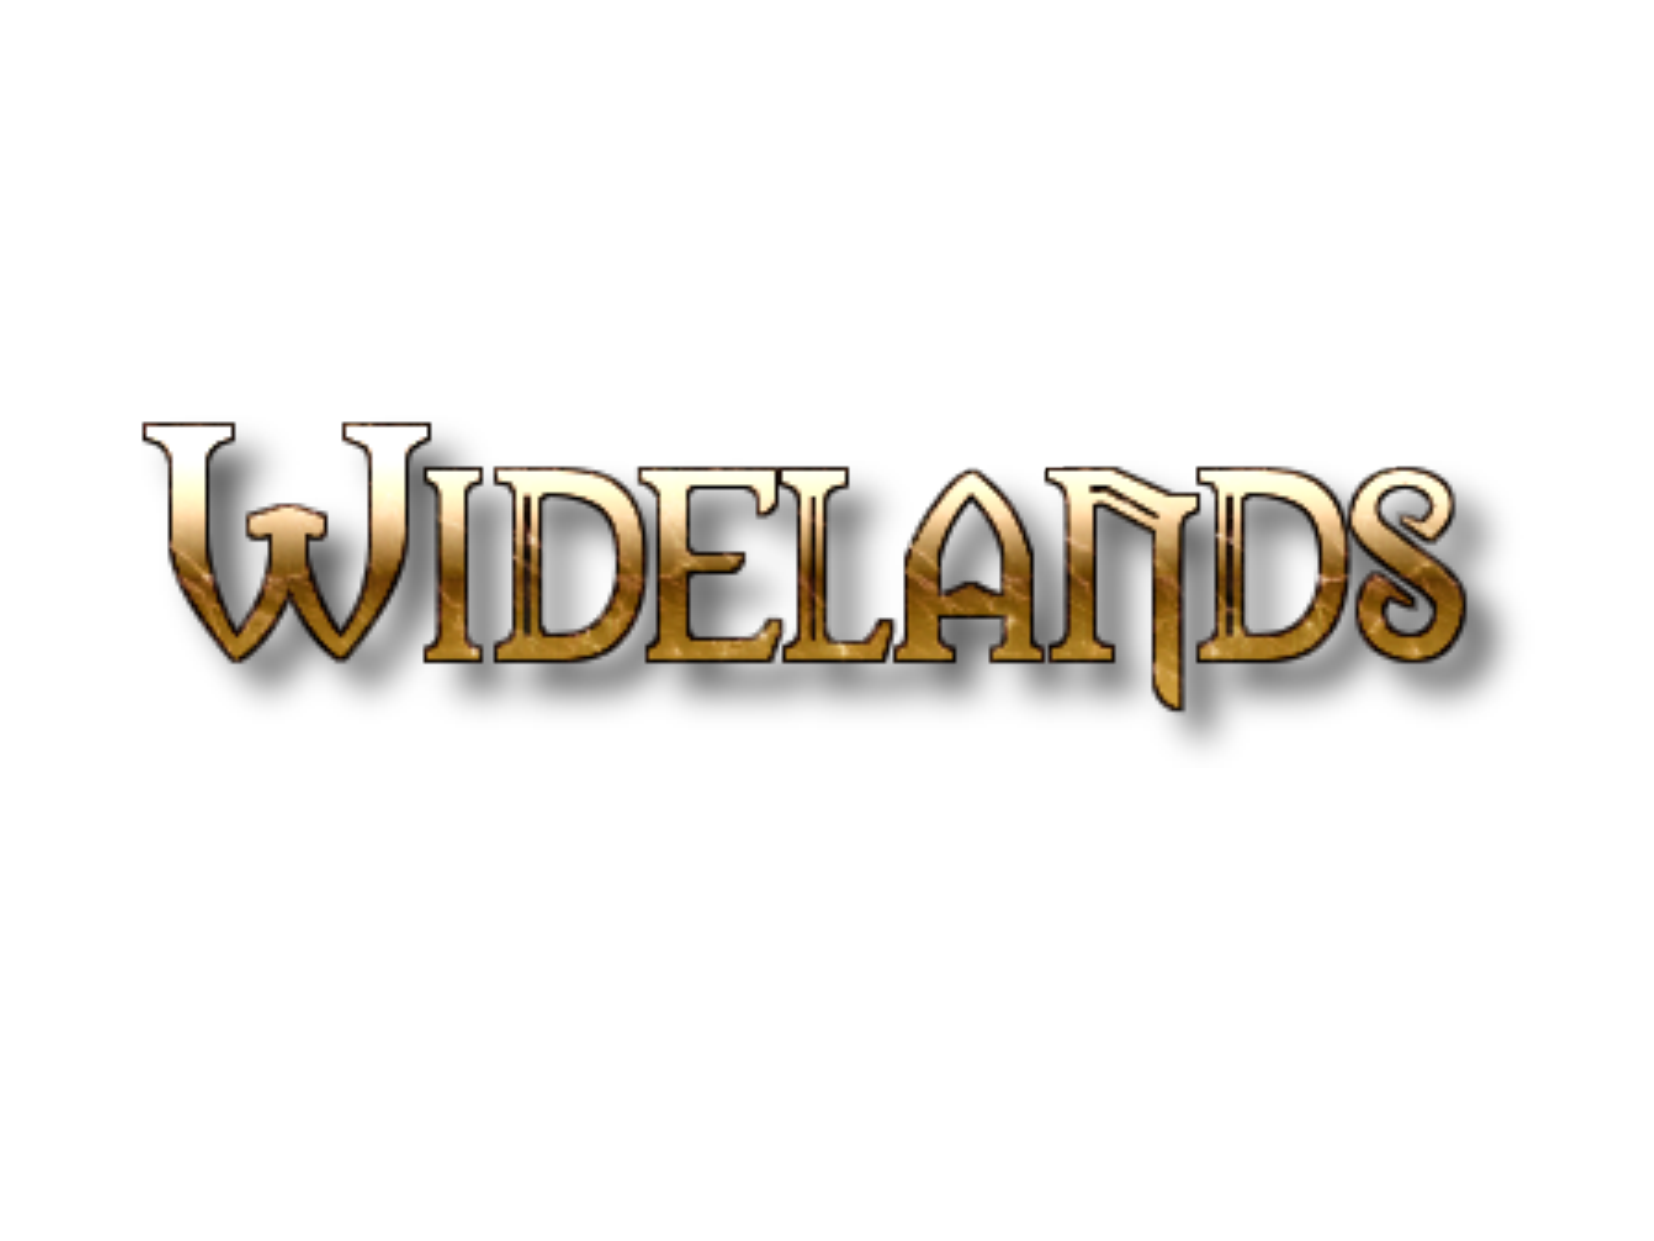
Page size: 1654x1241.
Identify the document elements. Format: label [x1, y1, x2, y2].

picture [70, 361, 1586, 768]
